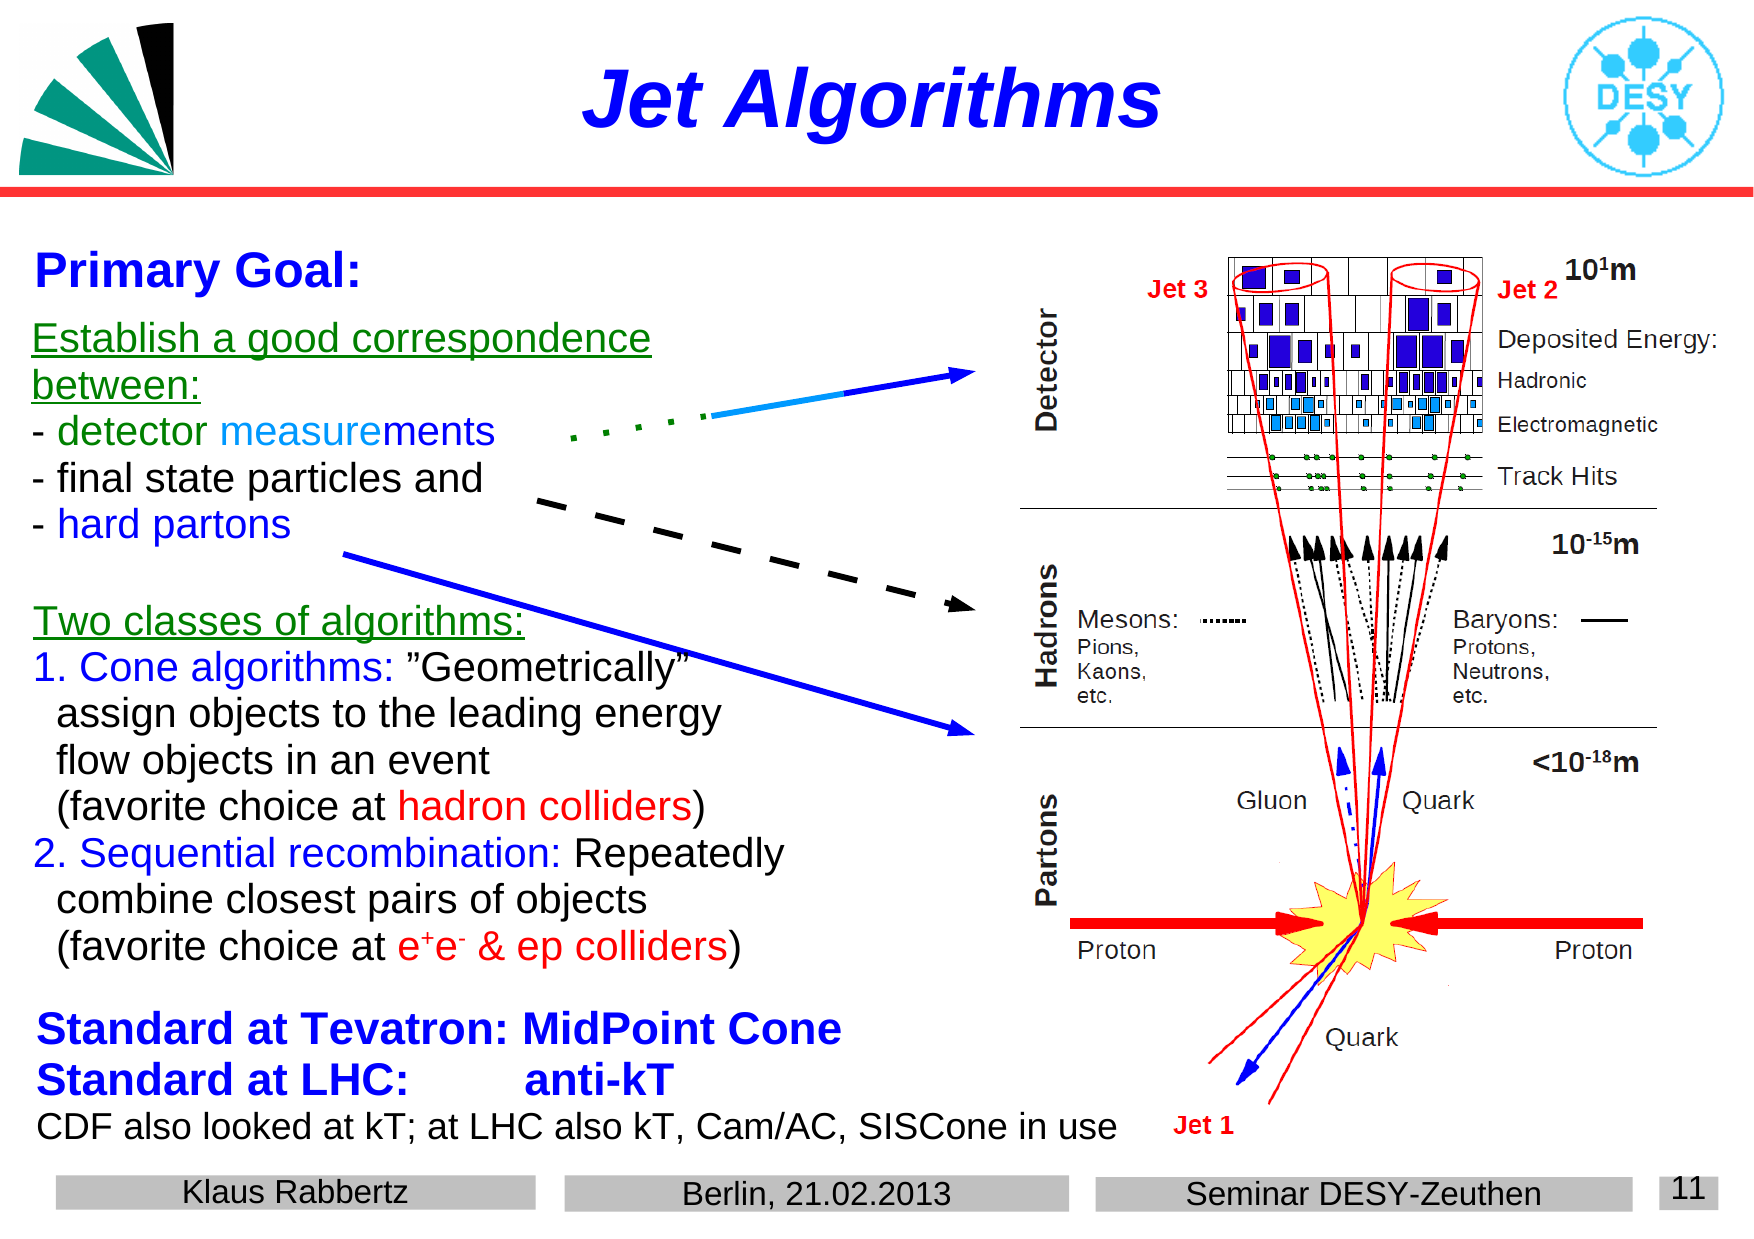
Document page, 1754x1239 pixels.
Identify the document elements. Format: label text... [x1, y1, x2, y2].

picture [1020, 244, 1719, 1145]
text_box Primary Goal: [22, 236, 375, 304]
text_box Establish a good correspondence between: - detector measurements - final state particles and - hard partons [19, 309, 822, 554]
picture [19, 23, 174, 177]
title Jet Algorithms [220, 16, 1525, 182]
text_box Standard at Tevatron: MidPoint Cone Standard at LHC: anti-kT CDF also looked at kT; at LHC also kT, Cam/AC, SISCone in use [24, 996, 1163, 1154]
text_box Two classes of algorithms: 1. Cone algorithms: ”Geometrically” assign objects to the leading energy flow objects in an event (favorite choice at hadron colliders) 2. Sequential recombination: Repeatedly combine closest pairs of objects (favorite choice at e+e- & ep colliders) [21, 591, 883, 976]
picture [1559, 12, 1729, 182]
